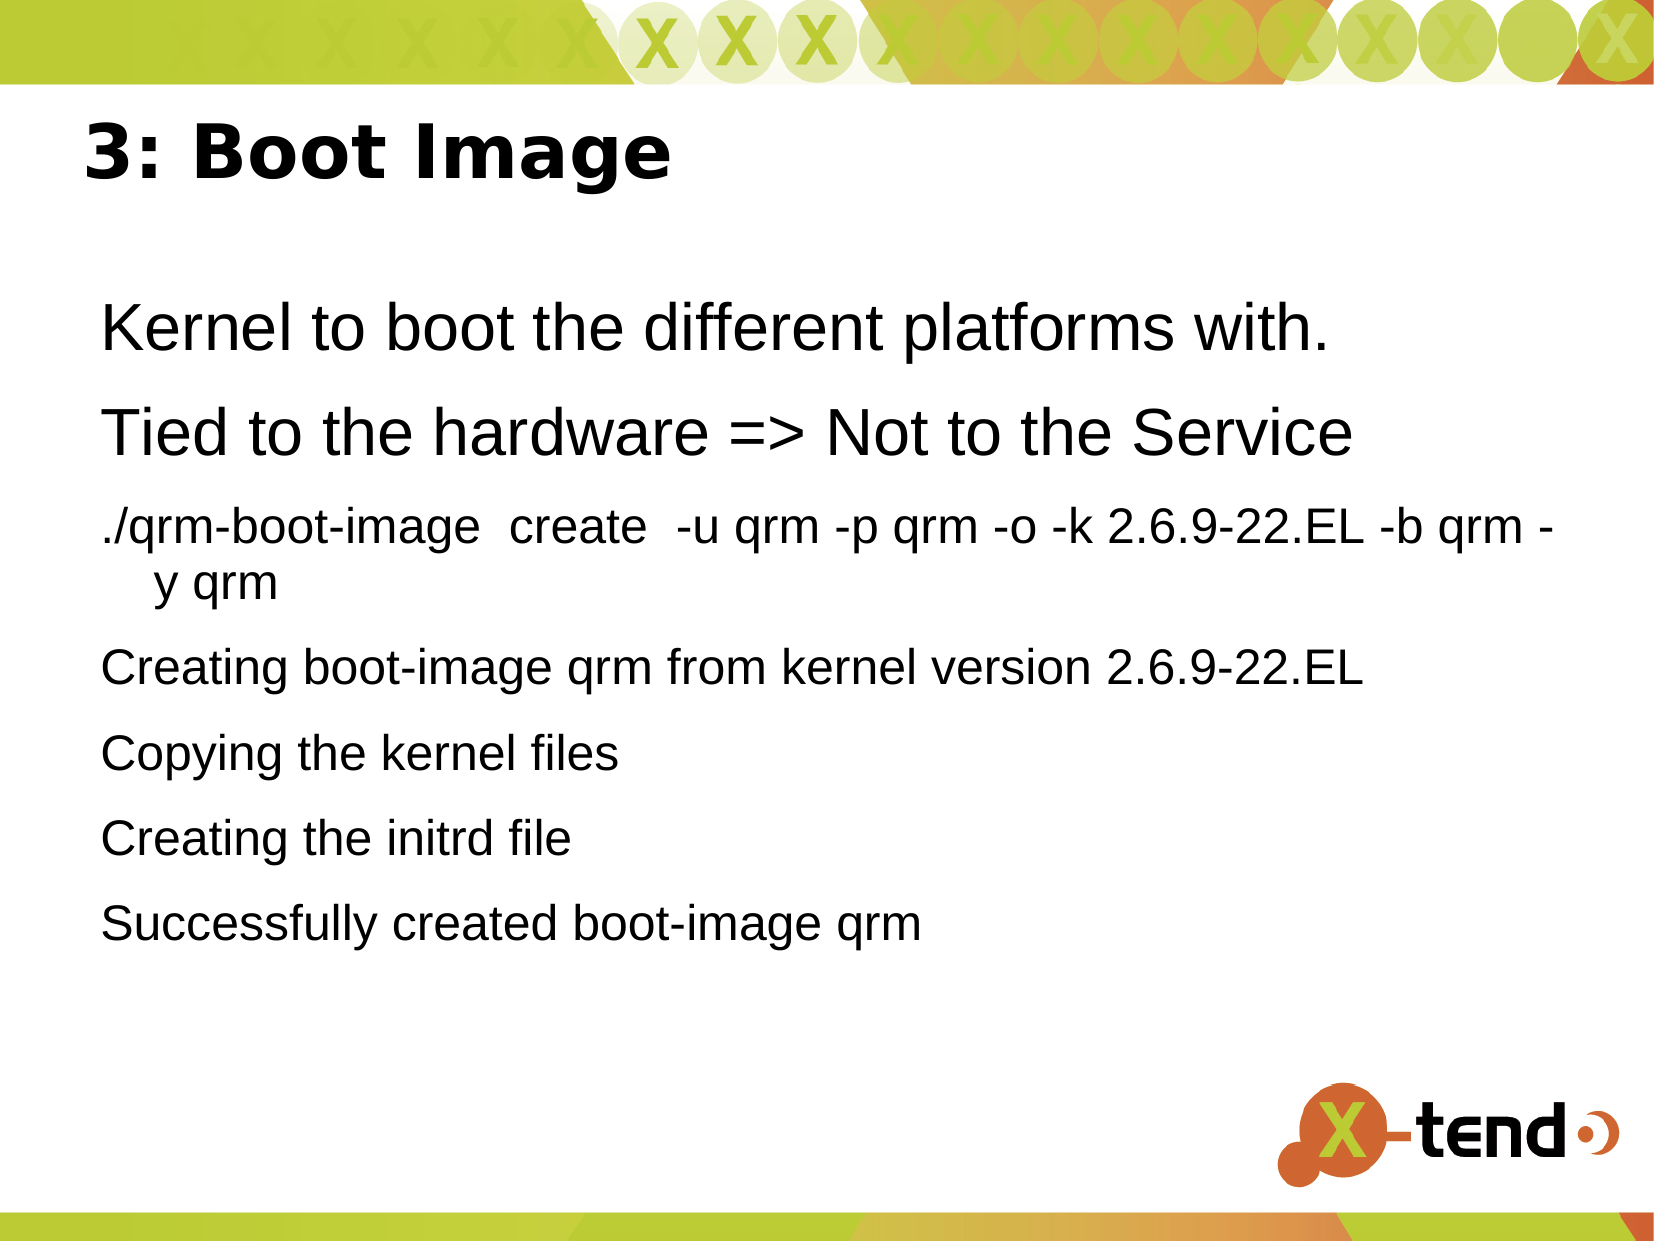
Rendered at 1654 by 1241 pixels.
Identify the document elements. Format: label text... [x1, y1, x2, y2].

list Kernel to boot the different platforms with. Tied to the hardware => Not to the Service ./qrm-boot-image create -u qrm -p qrm -o -k 2.6.9-22.EL -b qrm -y qrm Creating boot-image qrm from kernel version 2.6.9-22.EL Copying the kernel files Creating the initrd file Successfully created boot-image qrm [82, 290, 1571, 1241]
picture [0, 0, 1654, 1241]
title 3: Boot Image [82, 49, 1571, 257]
